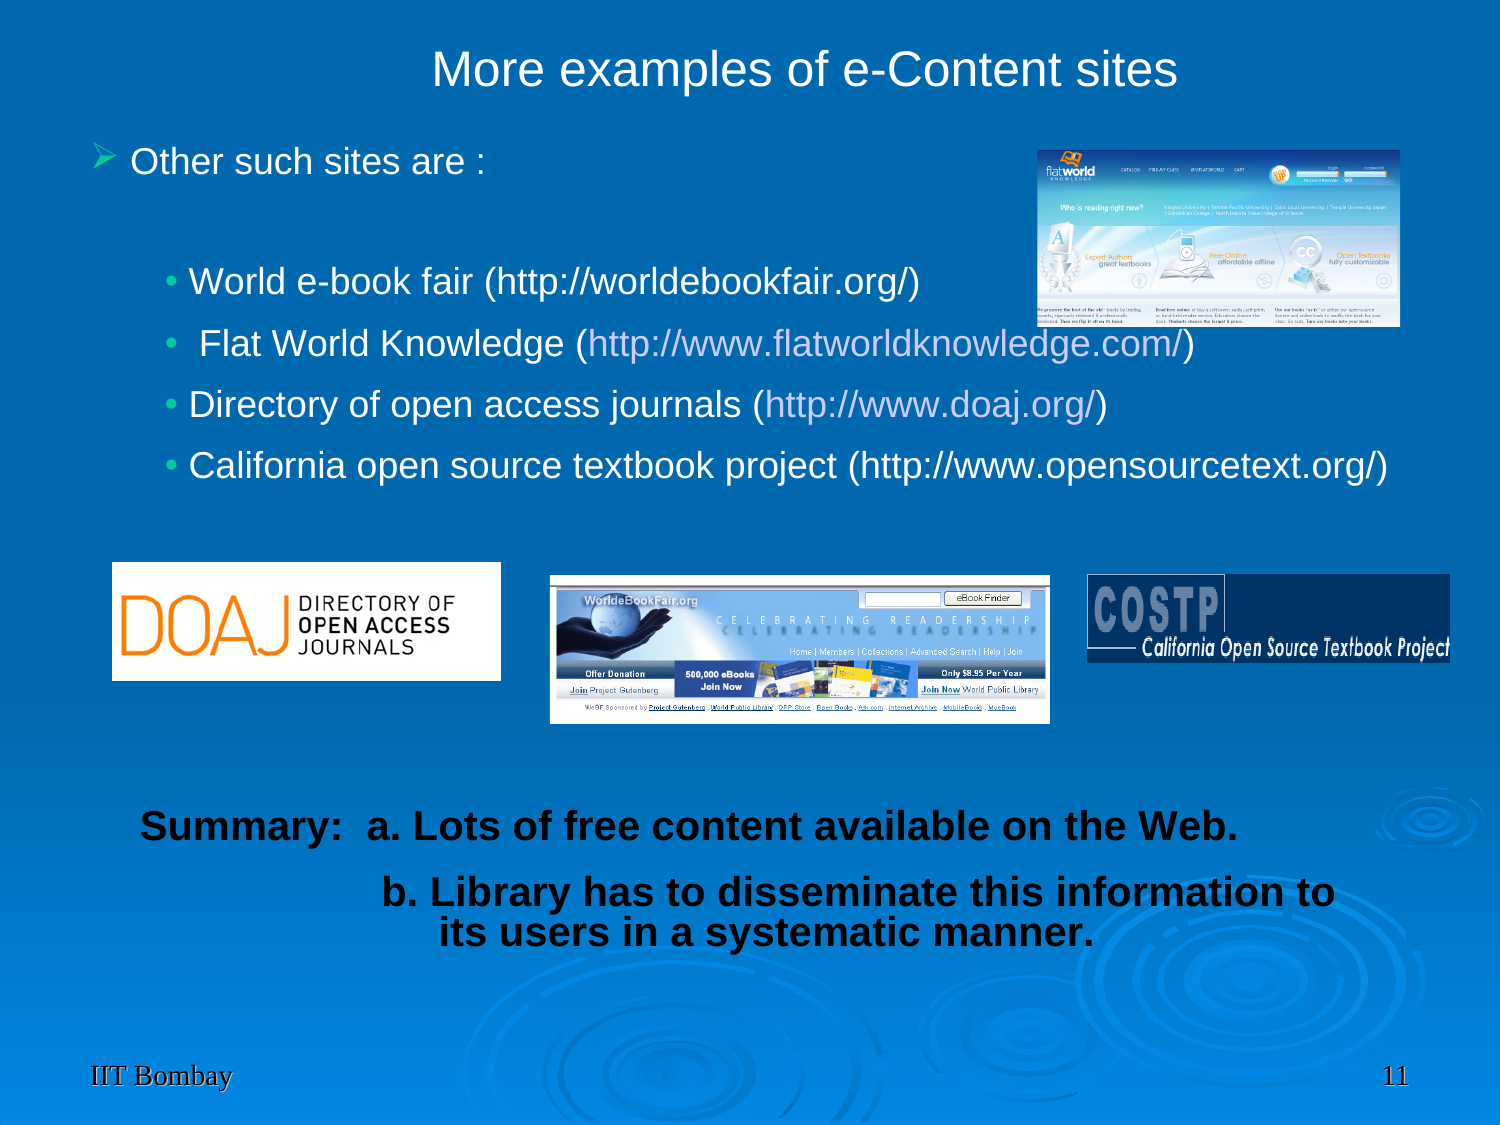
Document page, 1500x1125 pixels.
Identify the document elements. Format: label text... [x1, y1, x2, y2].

text_box Other such sites are : World e-book fair (http://worldebookfair.org/)‏ Flat World Knowledge (http://www.flatworldknowledge.com/)‏ Directory of open access journals (http://www.doaj.org/)‏ California open source textbook project (http://www.opensourcetext.org/)‏ [75, 137, 1413, 495]
text_box More examples of e-Content sites [416, 39, 1194, 137]
picture [1037, 149, 1401, 327]
picture [112, 562, 501, 681]
text_box Summary: a. Lots of free content available on the Web. b. Library has to disseminate this information to its users in a systematic manner. [125, 799, 1376, 963]
picture [549, 575, 1051, 724]
picture [1087, 574, 1450, 663]
